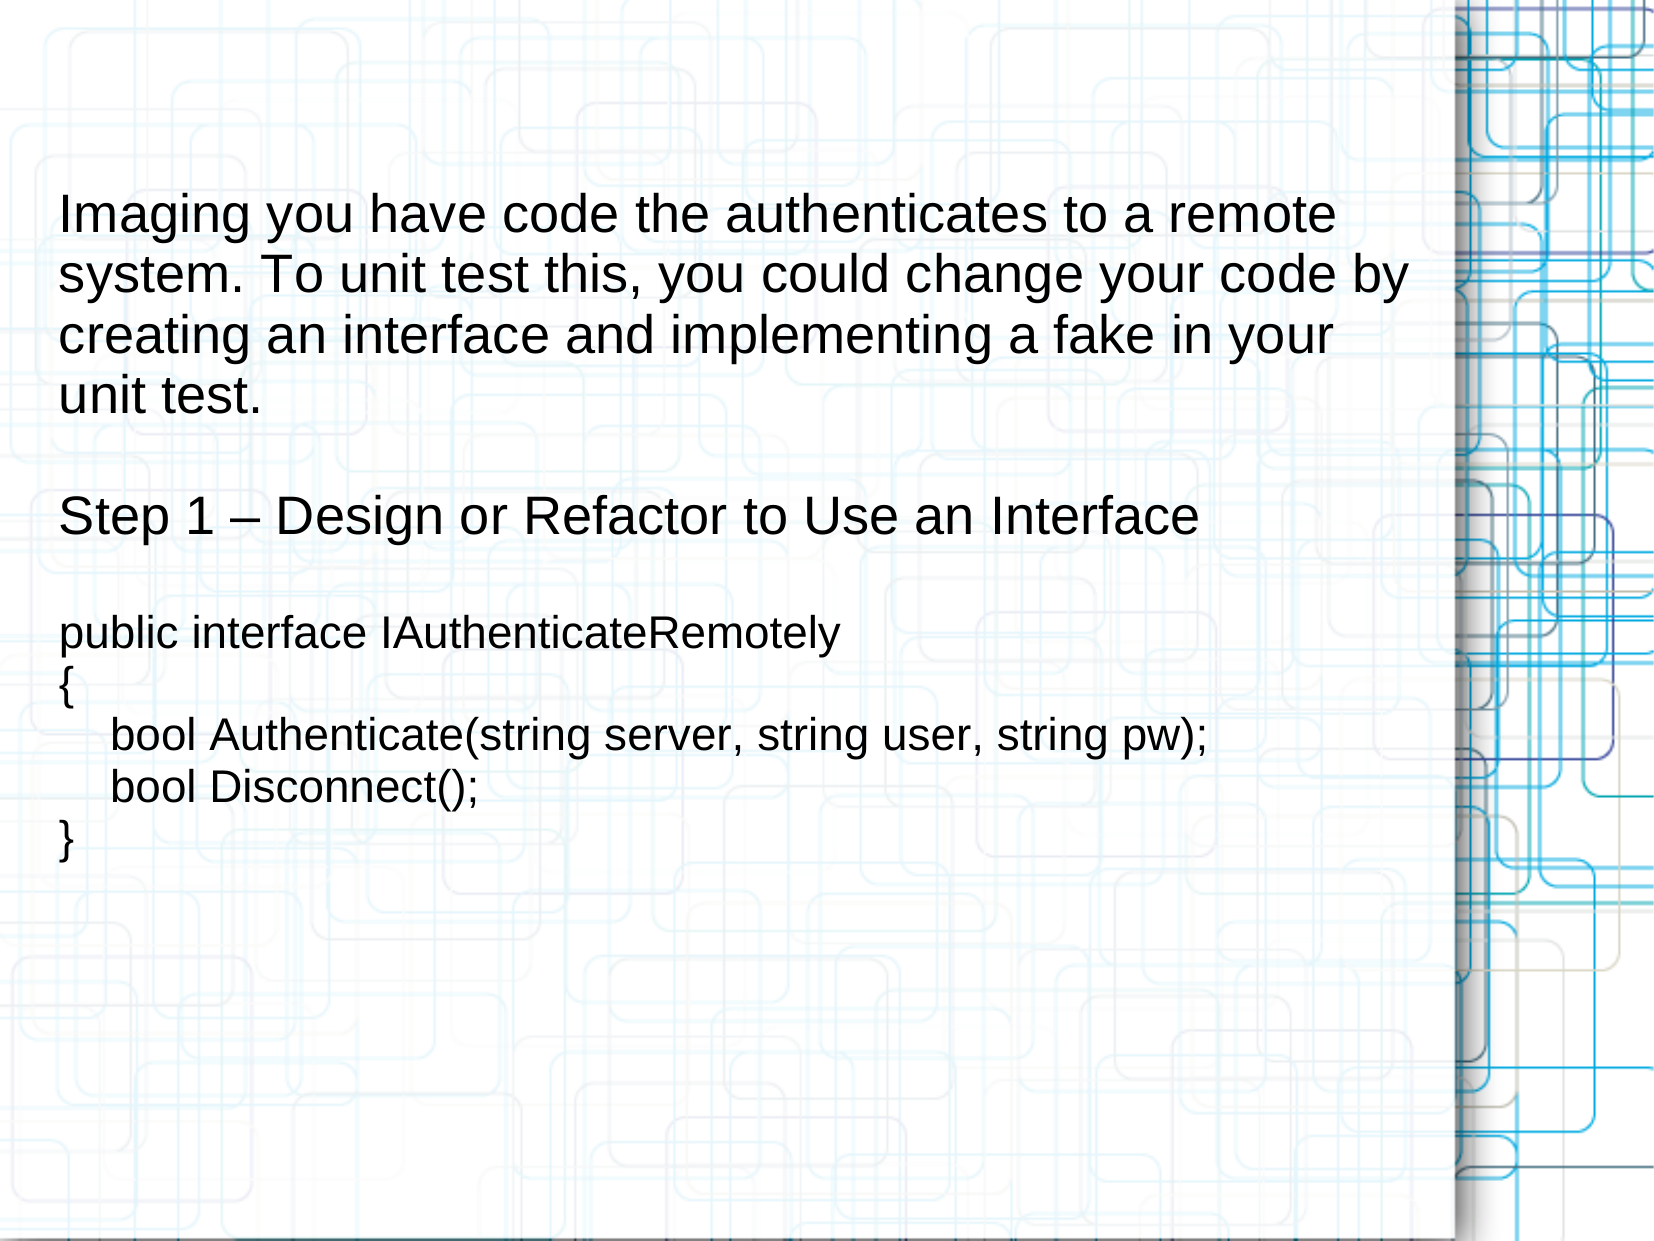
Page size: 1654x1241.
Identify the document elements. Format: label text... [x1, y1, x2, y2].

picture [0, 0, 1654, 1241]
subtitle Imaging you have code the authenticates to a remote system. To unit test this, you could change your code by creating an interface and implementing a fake in your unit test. Step 1 – Design or Refactor to Use an Interface public interface IAuthenticateRemotely { bool Authenticate(string server, string user, string pw); bool Disconnect(); } [59, 49, 1418, 1109]
